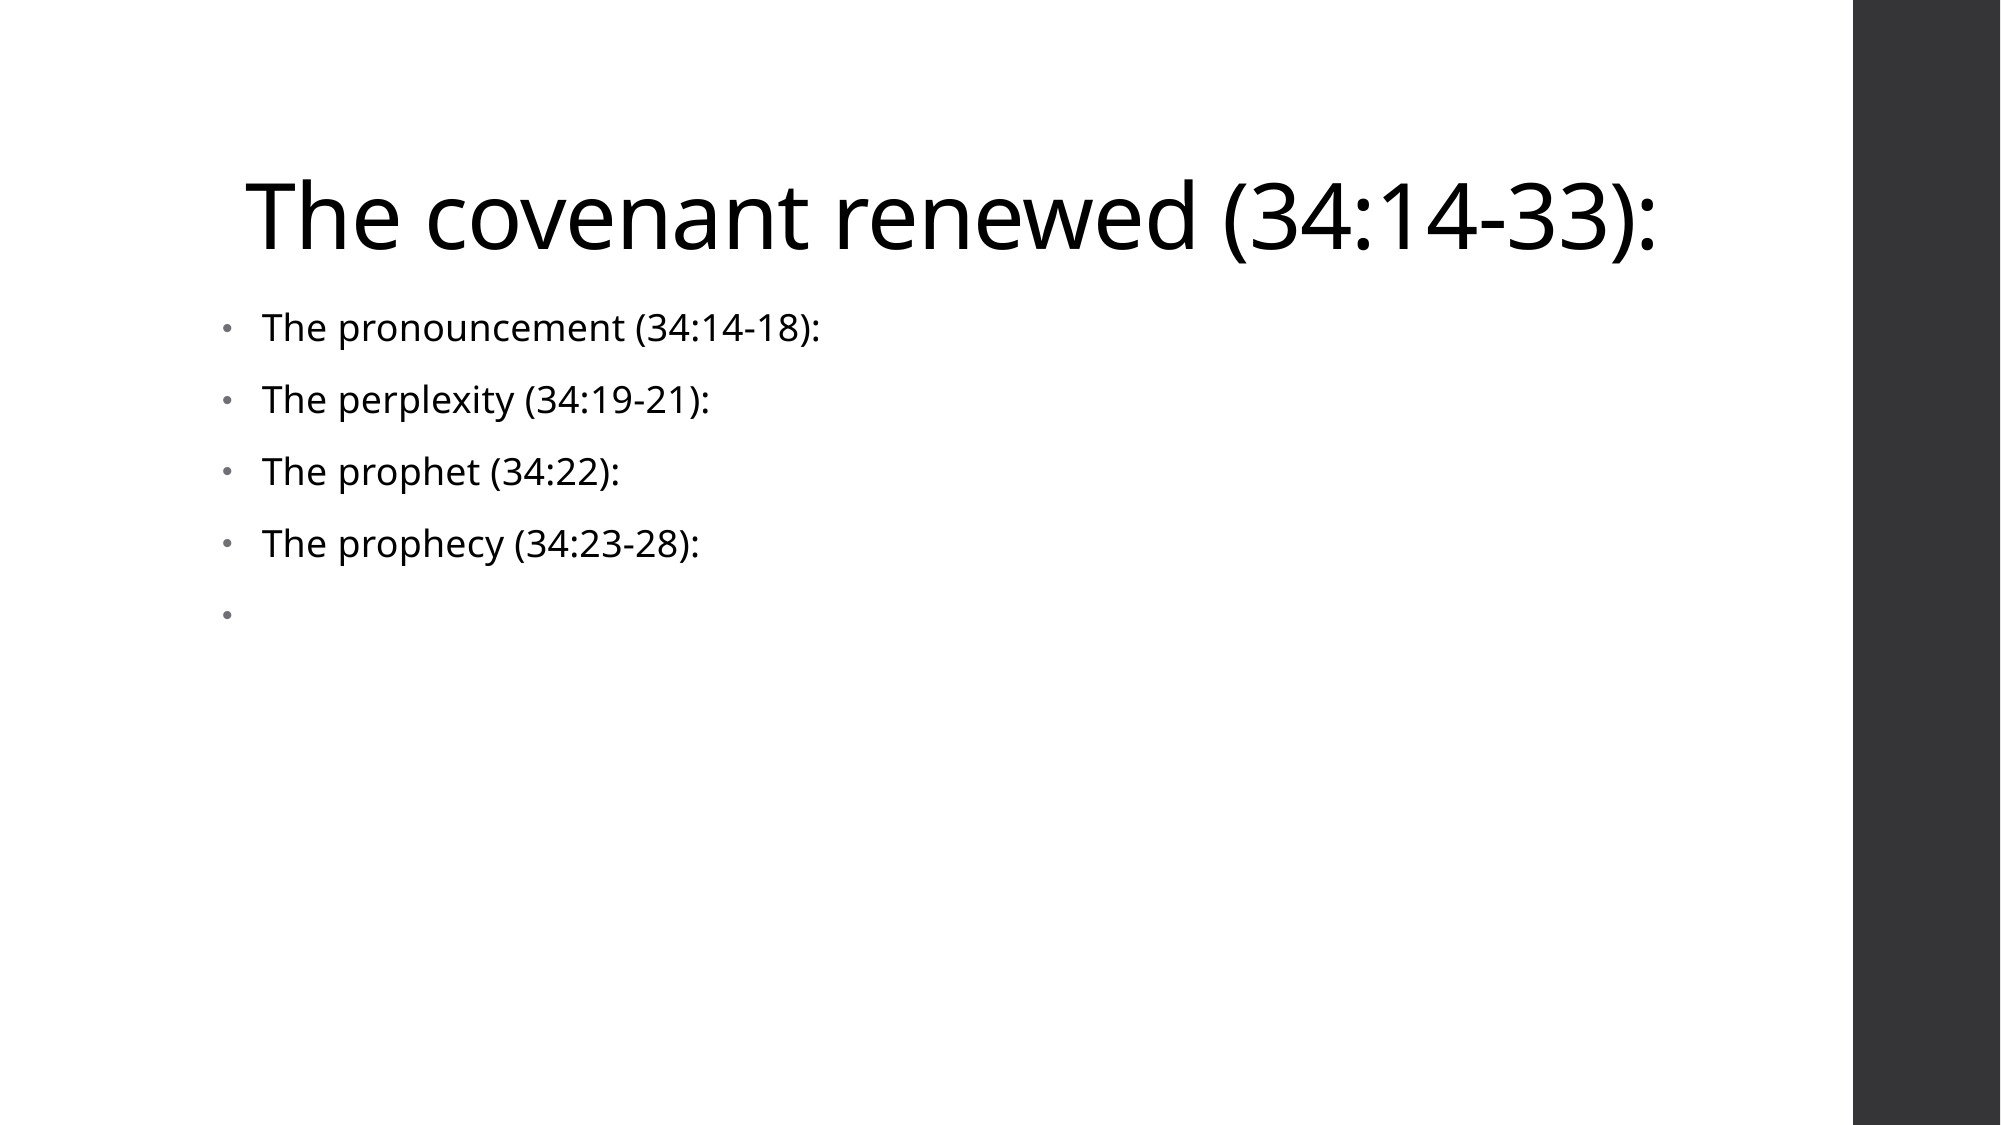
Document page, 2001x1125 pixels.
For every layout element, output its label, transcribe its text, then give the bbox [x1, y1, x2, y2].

list The pronouncement (34:14-18): The perplexity (34:19-21): The prophet (34:22): The prophecy (34:23-28): [206, 299, 1617, 1014]
title The covenant renewed (34:14-33): [206, 60, 1797, 278]
